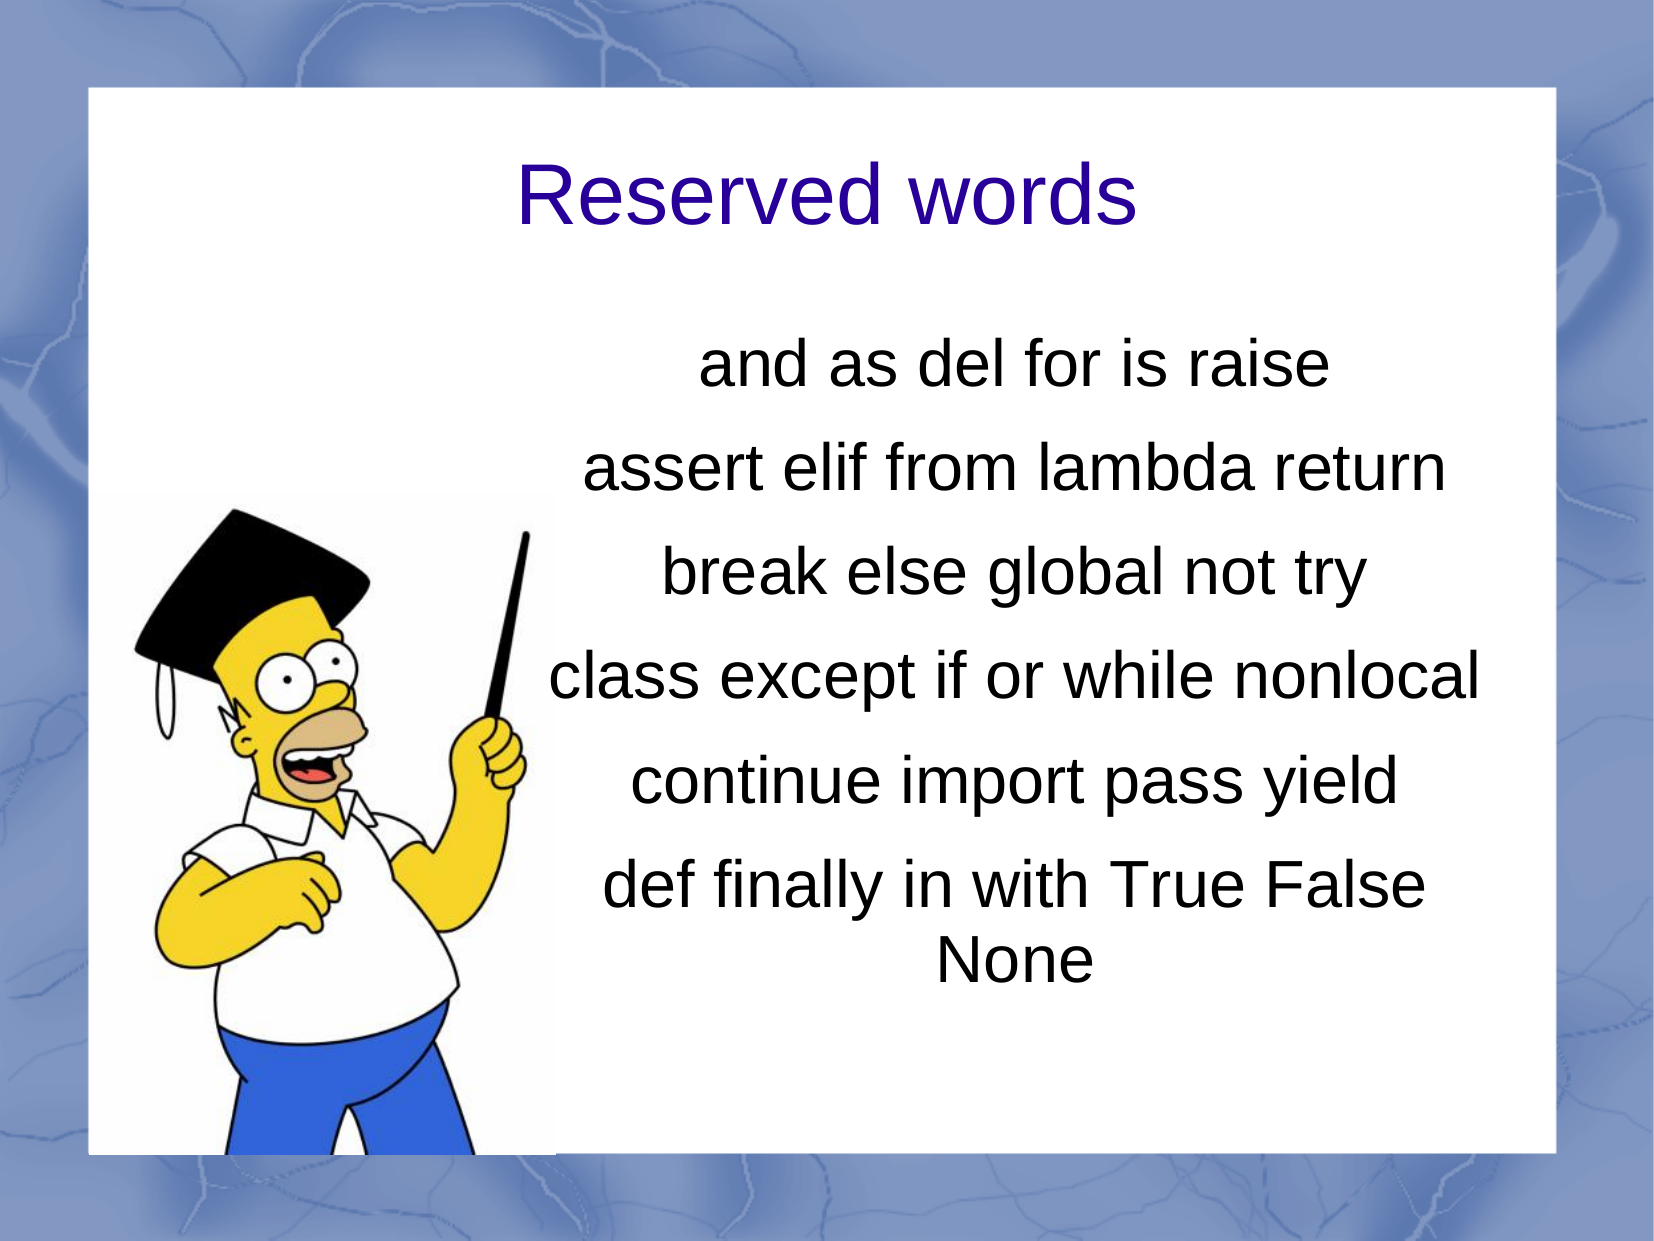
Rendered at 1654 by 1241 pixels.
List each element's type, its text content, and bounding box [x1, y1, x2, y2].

picture [0, 0, 1654, 1241]
title Reserved words [118, 90, 1536, 298]
list and as del for is raise assert elif from lambda return break else global not try class except if or while nonlocal continue import pass yield def finally in with True False None [525, 325, 1506, 1031]
